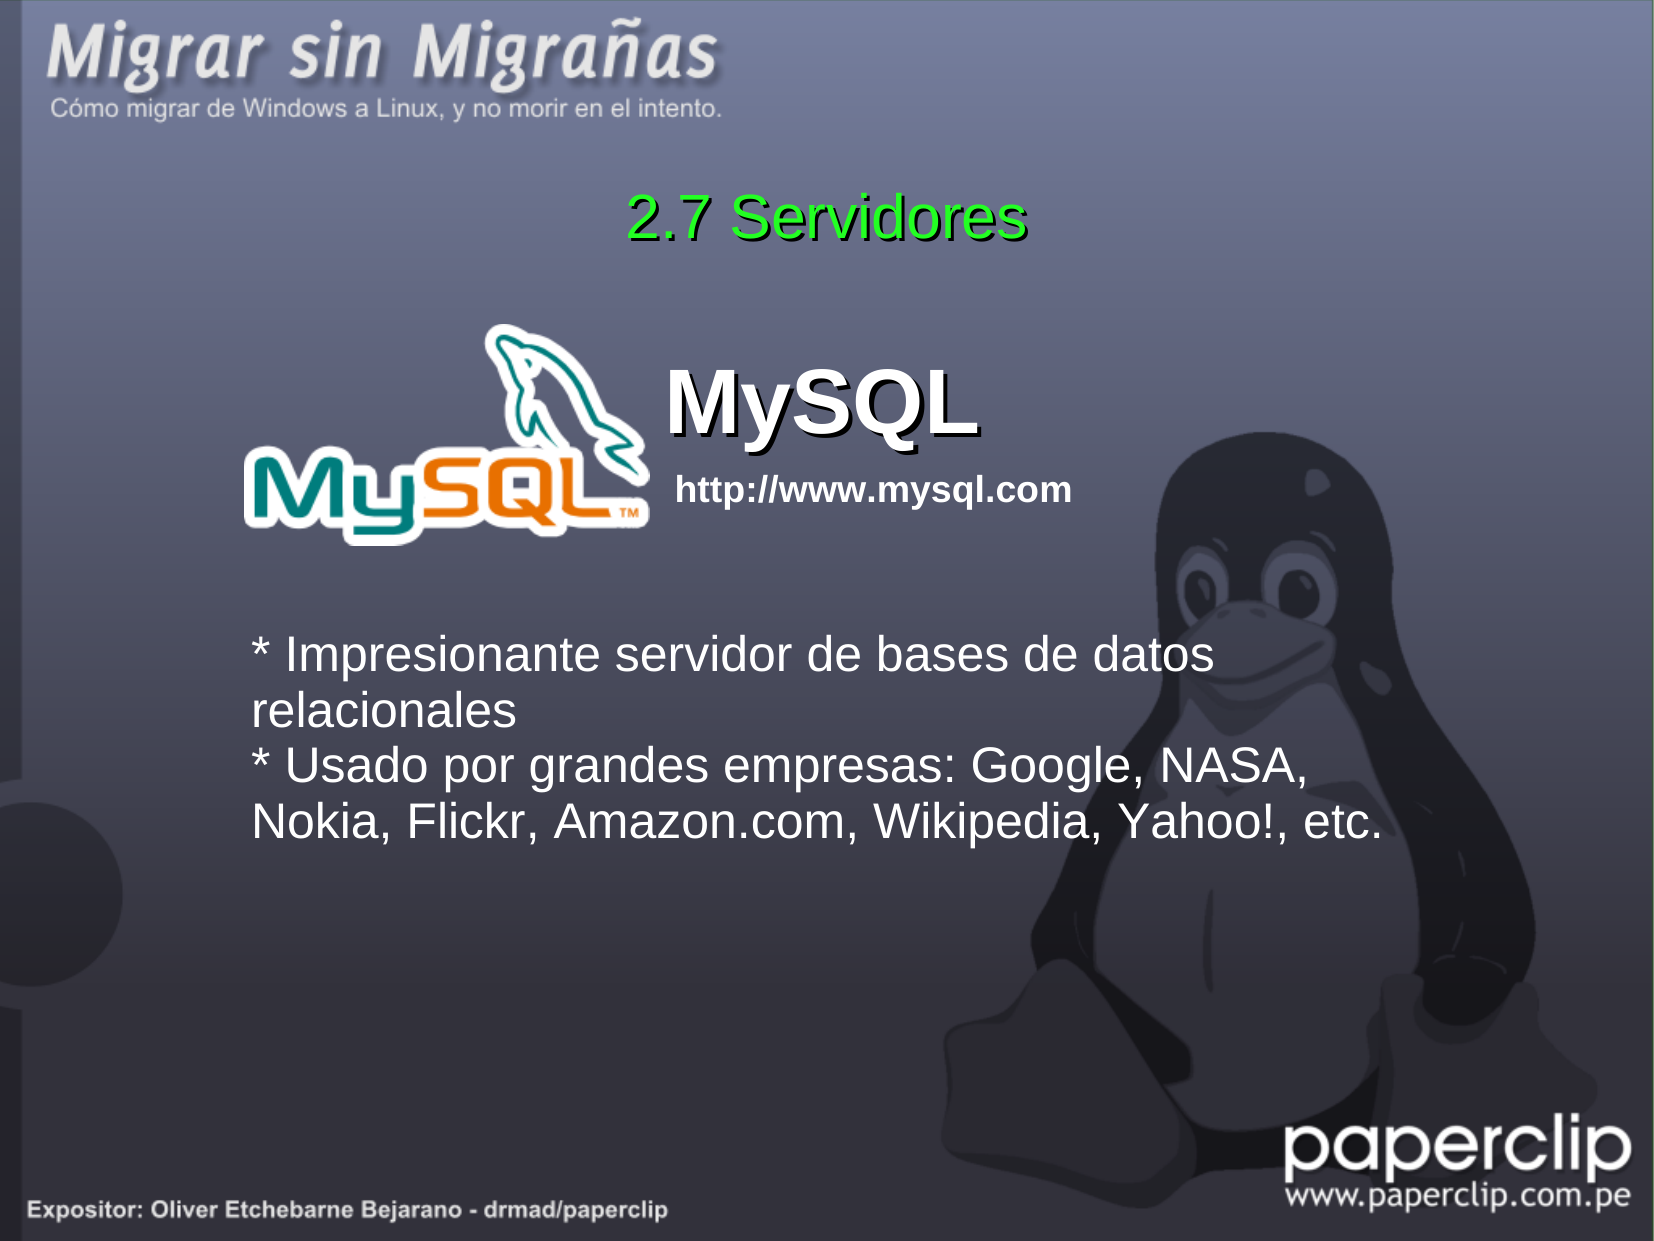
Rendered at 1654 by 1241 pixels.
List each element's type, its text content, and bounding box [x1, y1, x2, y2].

text_box http://www.mysql.com [659, 461, 1089, 518]
text_box * Impresionante servidor de bases de datos relacionales * Usado por grandes empresas: Google, NASA, Nokia, Flickr, Amazon.com, Wikipedia, Yahoo!, etc. [236, 618, 1447, 913]
picture [0, 0, 1654, 1241]
text_box MySQL [650, 342, 1323, 461]
title 2.7 Servidores [82, 177, 1571, 257]
